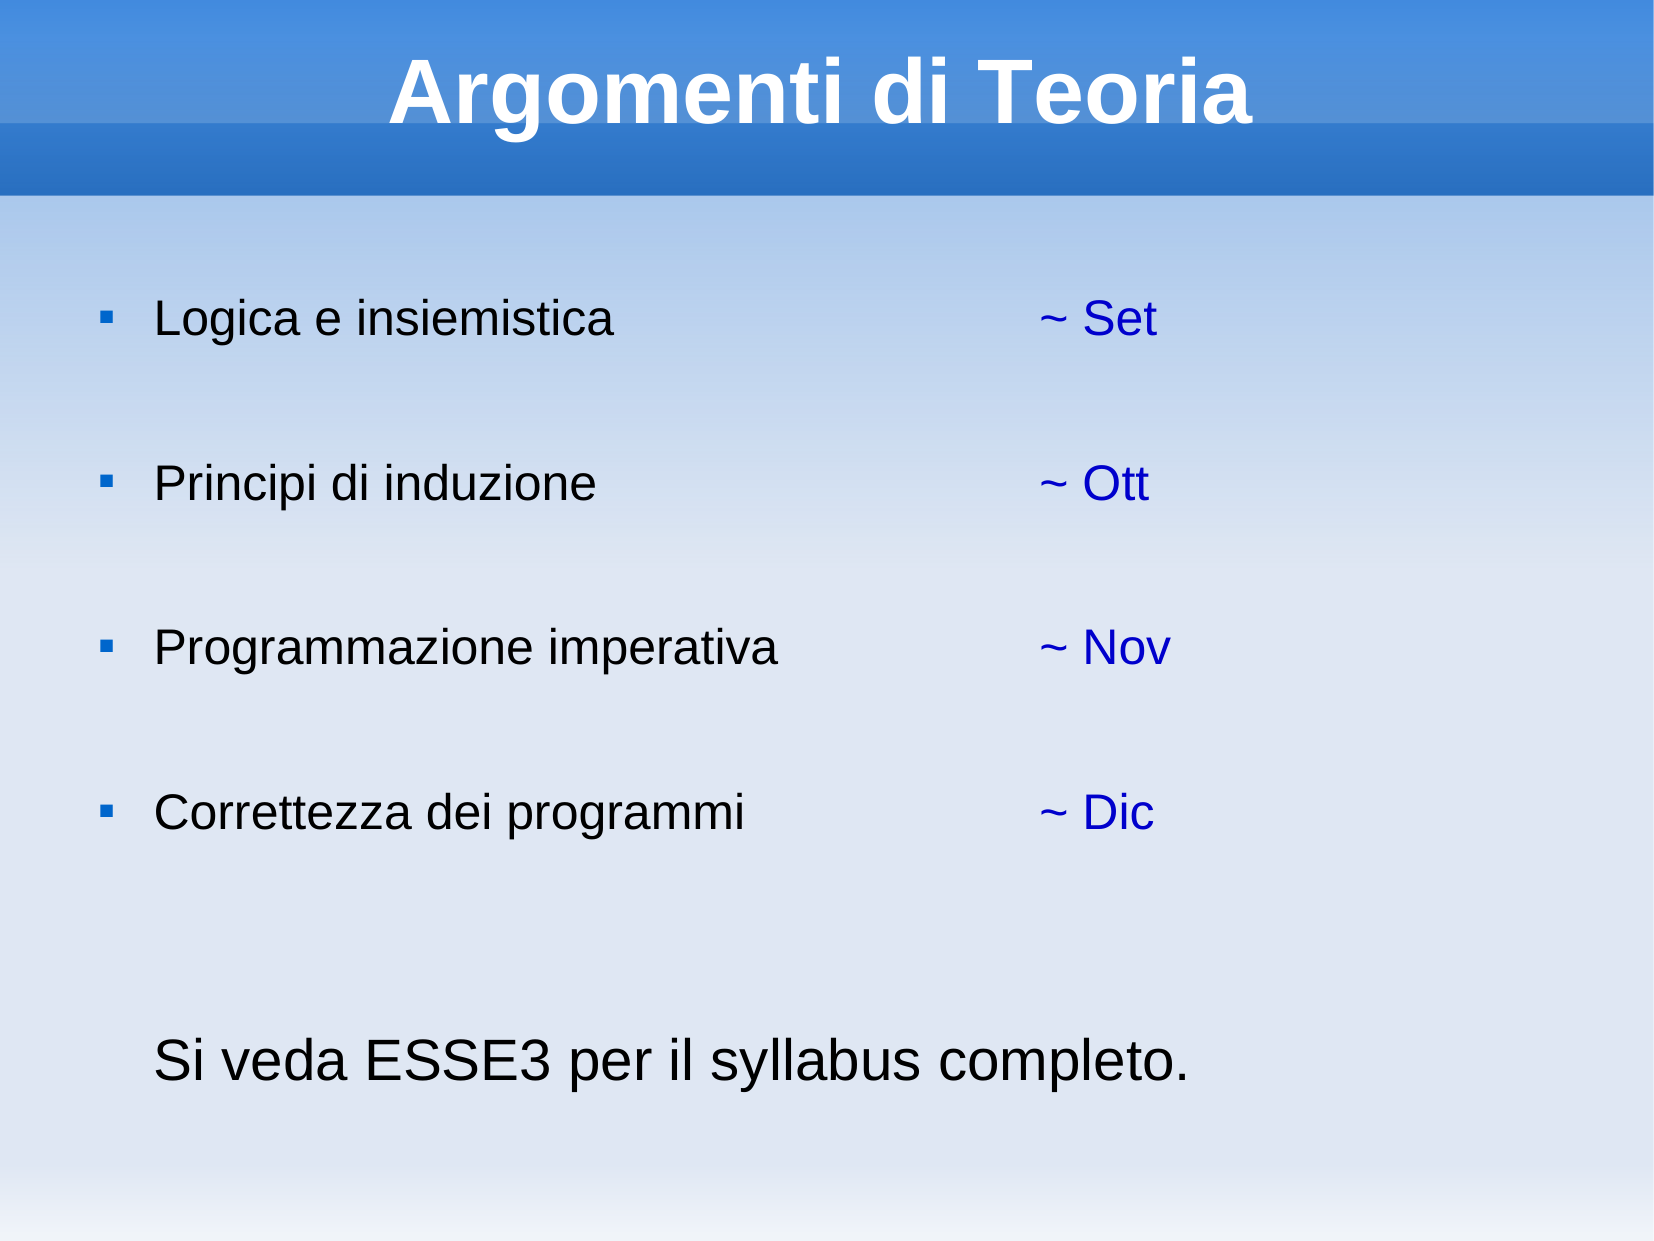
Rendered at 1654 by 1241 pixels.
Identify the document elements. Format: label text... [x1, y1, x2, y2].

list Logica e insiemistica ~ Set Principi di induzione ~ Ott Programmazione imperativa ~ Nov Correttezza dei programmi ~ Dic Si veda ESSE3 per il syllabus completo. [82, 290, 1571, 1187]
title Argomenti di Teoria [76, 0, 1565, 196]
picture [0, 0, 1654, 1241]
